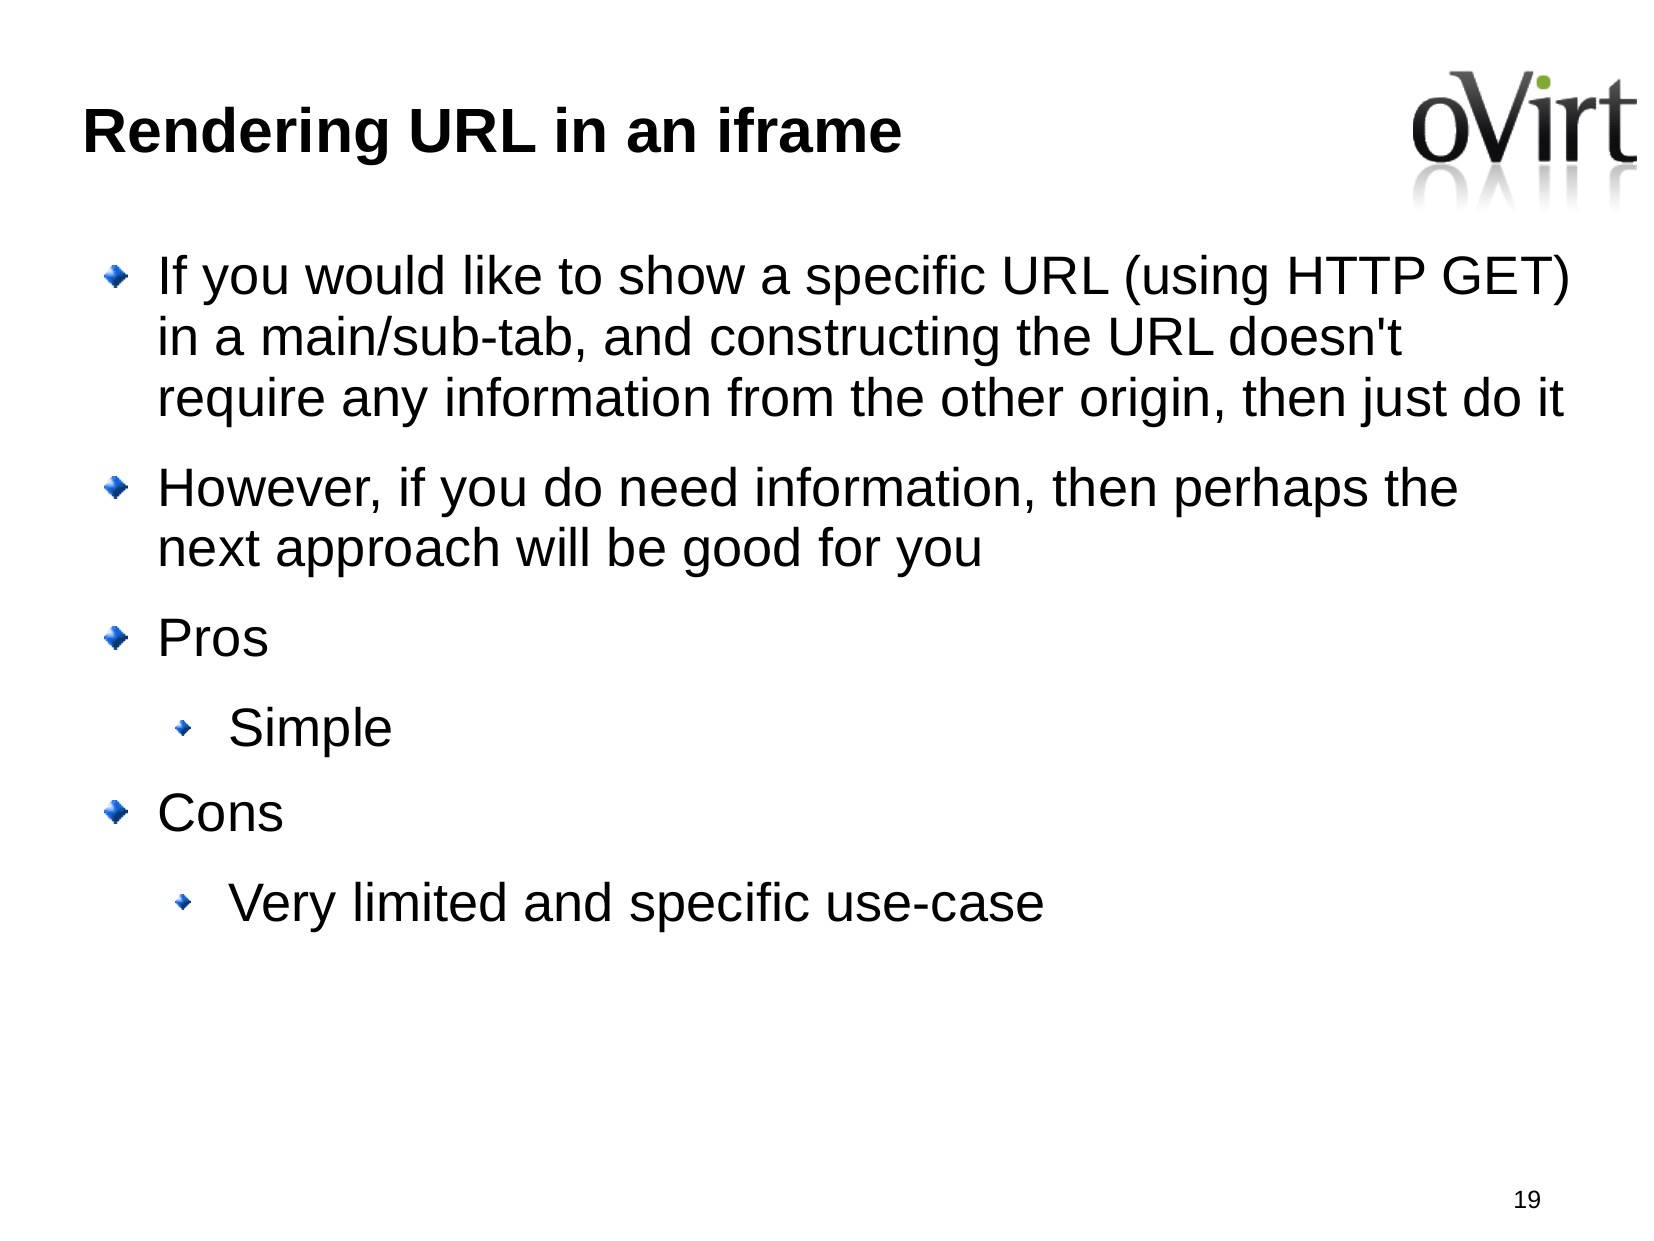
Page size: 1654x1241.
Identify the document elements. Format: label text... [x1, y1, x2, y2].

picture [1413, 63, 1637, 212]
title Rendering URL in an iframe [82, 37, 1303, 226]
list If you would like to show a specific URL (using HTTP GET) in a main/sub-tab, and constructing the URL doesn't require any information from the other origin, then just do it However, if you do need information, then perhaps the next approach will be good for you Pros Simple Cons Very limited and specific use-case [86, 246, 1576, 1206]
